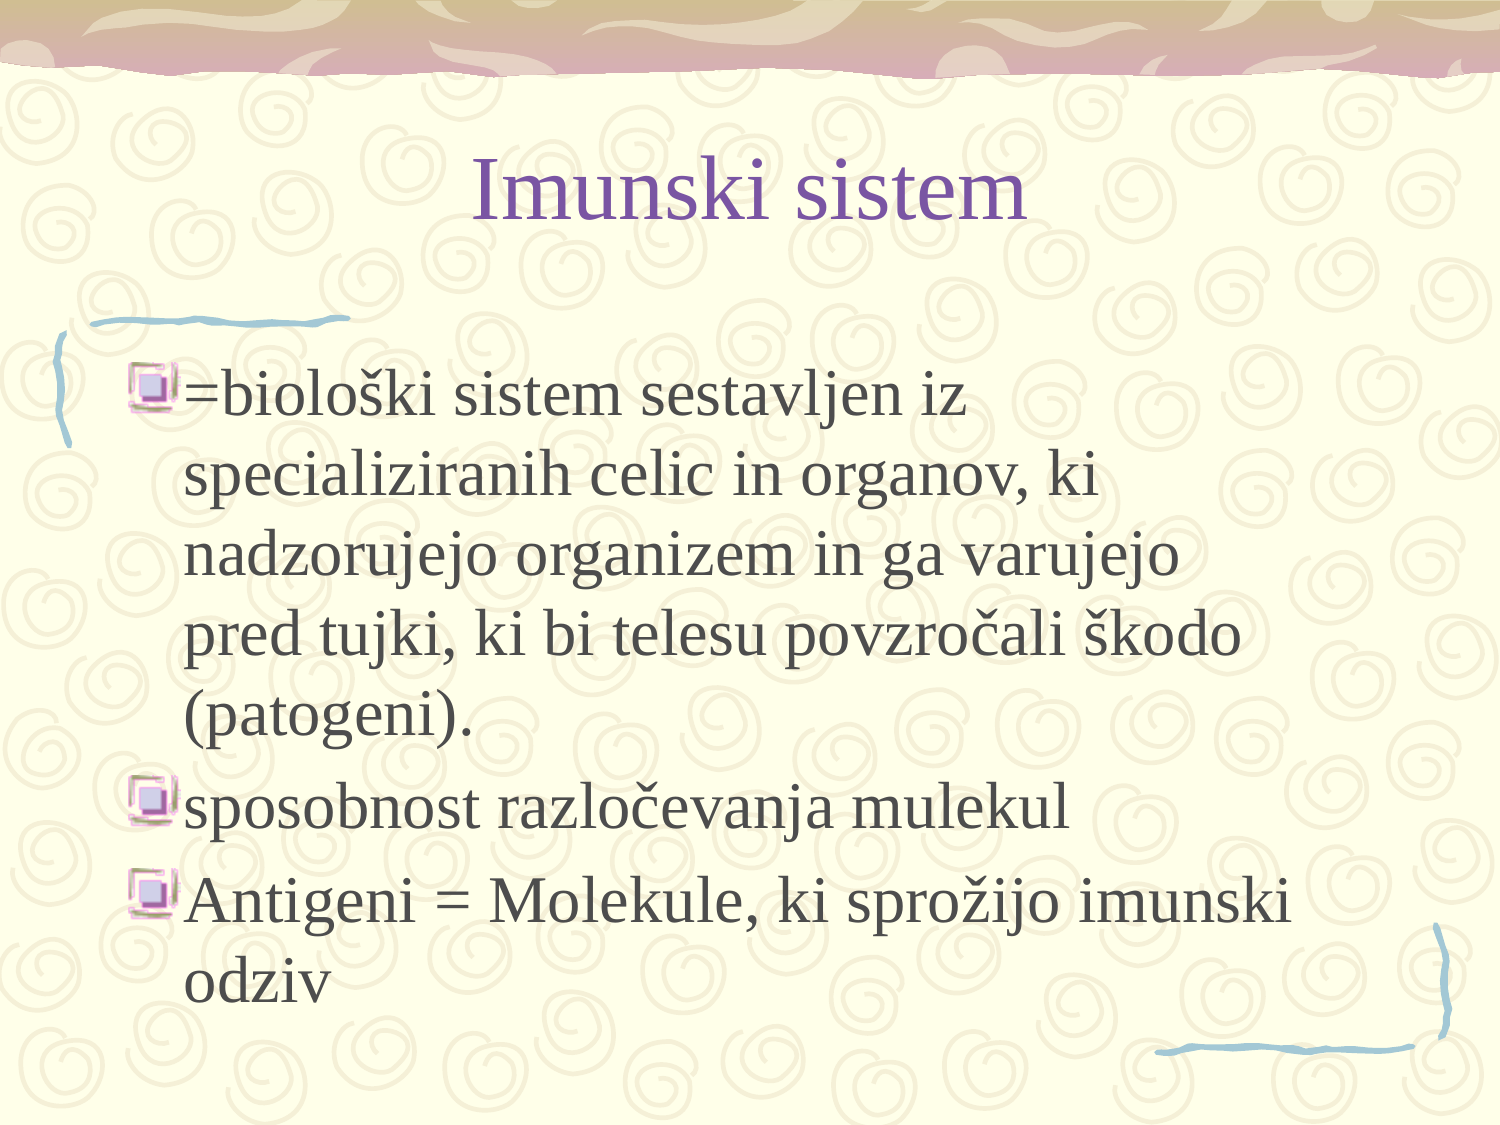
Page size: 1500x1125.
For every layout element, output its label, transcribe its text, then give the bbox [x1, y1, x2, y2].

list =biološki sistem sestavljen iz specializiranih celic in organov, ki nadzorujejo organizem in ga varujejo pred tujki, ki bi telesu povzročali škodo (patogeni). sposobnost razločevanja mulekul Antigeni = Molekule, ki sprožijo imunski odziv [112, 341, 1388, 1017]
title Imunski sistem [112, 89, 1388, 277]
